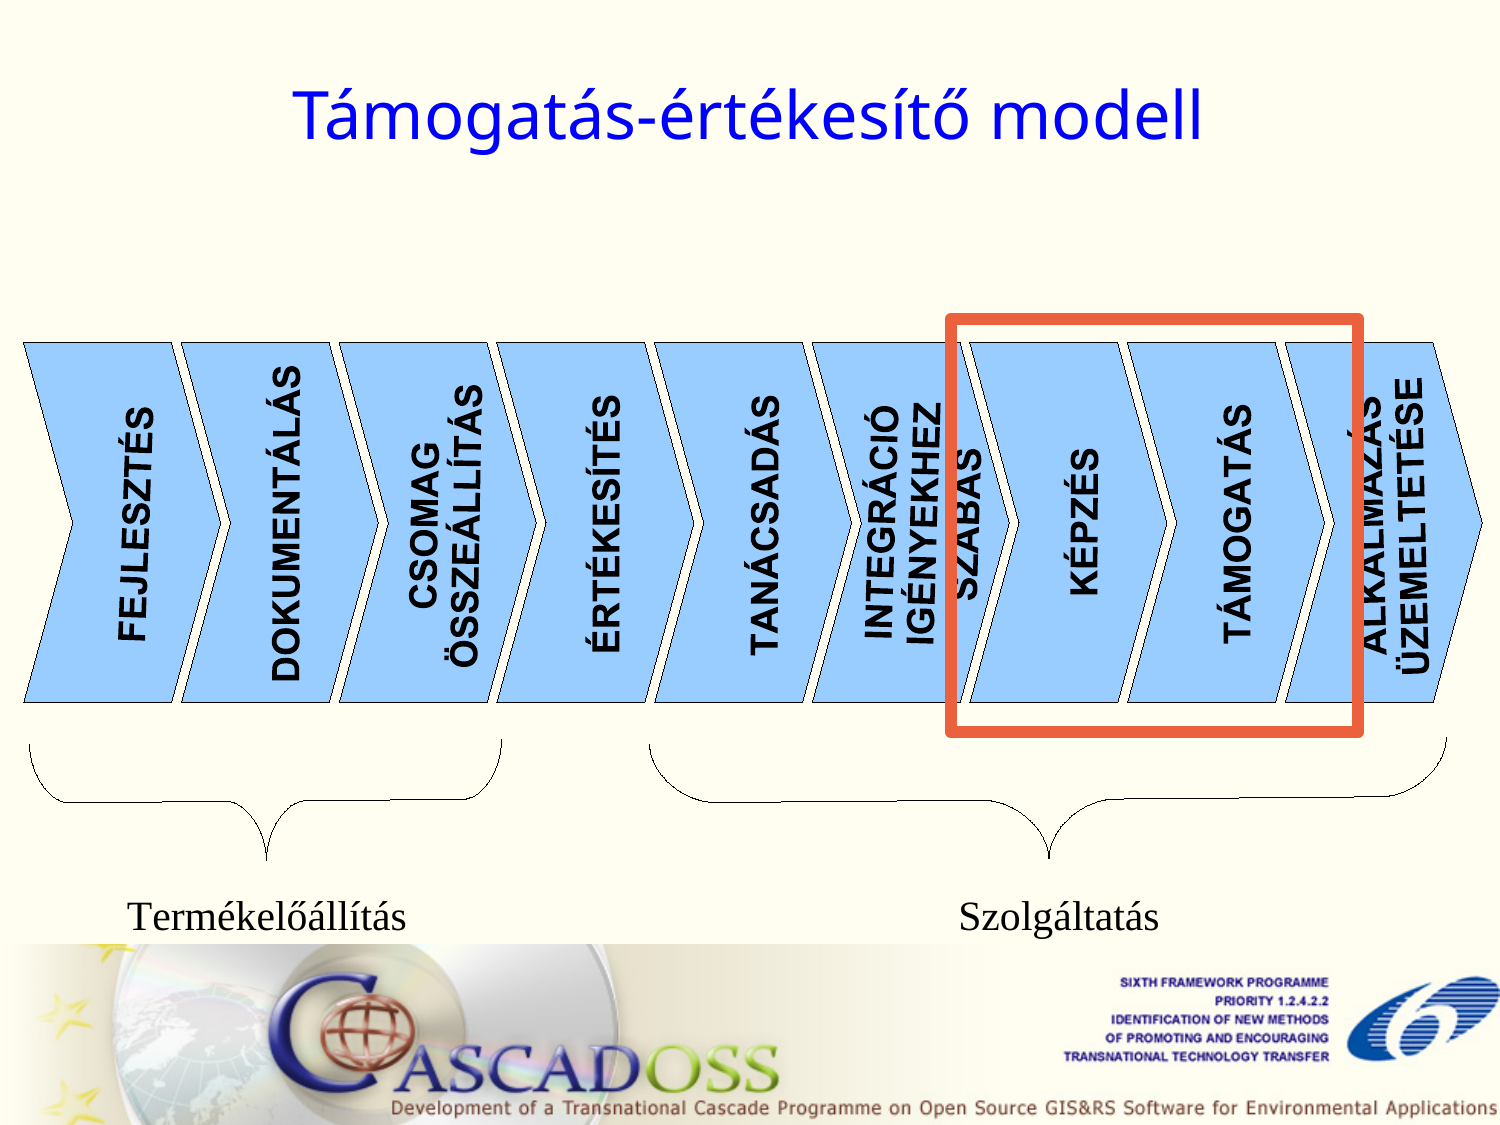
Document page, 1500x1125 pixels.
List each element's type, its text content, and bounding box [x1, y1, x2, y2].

title Támogatás-értékesítő modell [74, 13, 1425, 216]
picture [0, 944, 1500, 1125]
text_box [1127, 342, 1325, 703]
text_box [969, 342, 1167, 703]
text_box [1364, 342, 1483, 703]
text_box [654, 342, 852, 703]
text_box [339, 342, 537, 703]
text_box [496, 342, 694, 703]
text_box Szolgáltatás [943, 885, 1175, 948]
text_box [181, 342, 379, 703]
text_box Termékelőállítás [112, 885, 422, 948]
text_box [23, 342, 221, 703]
text_box [812, 342, 945, 703]
text_box [1285, 342, 1352, 703]
text_box [957, 342, 1010, 703]
